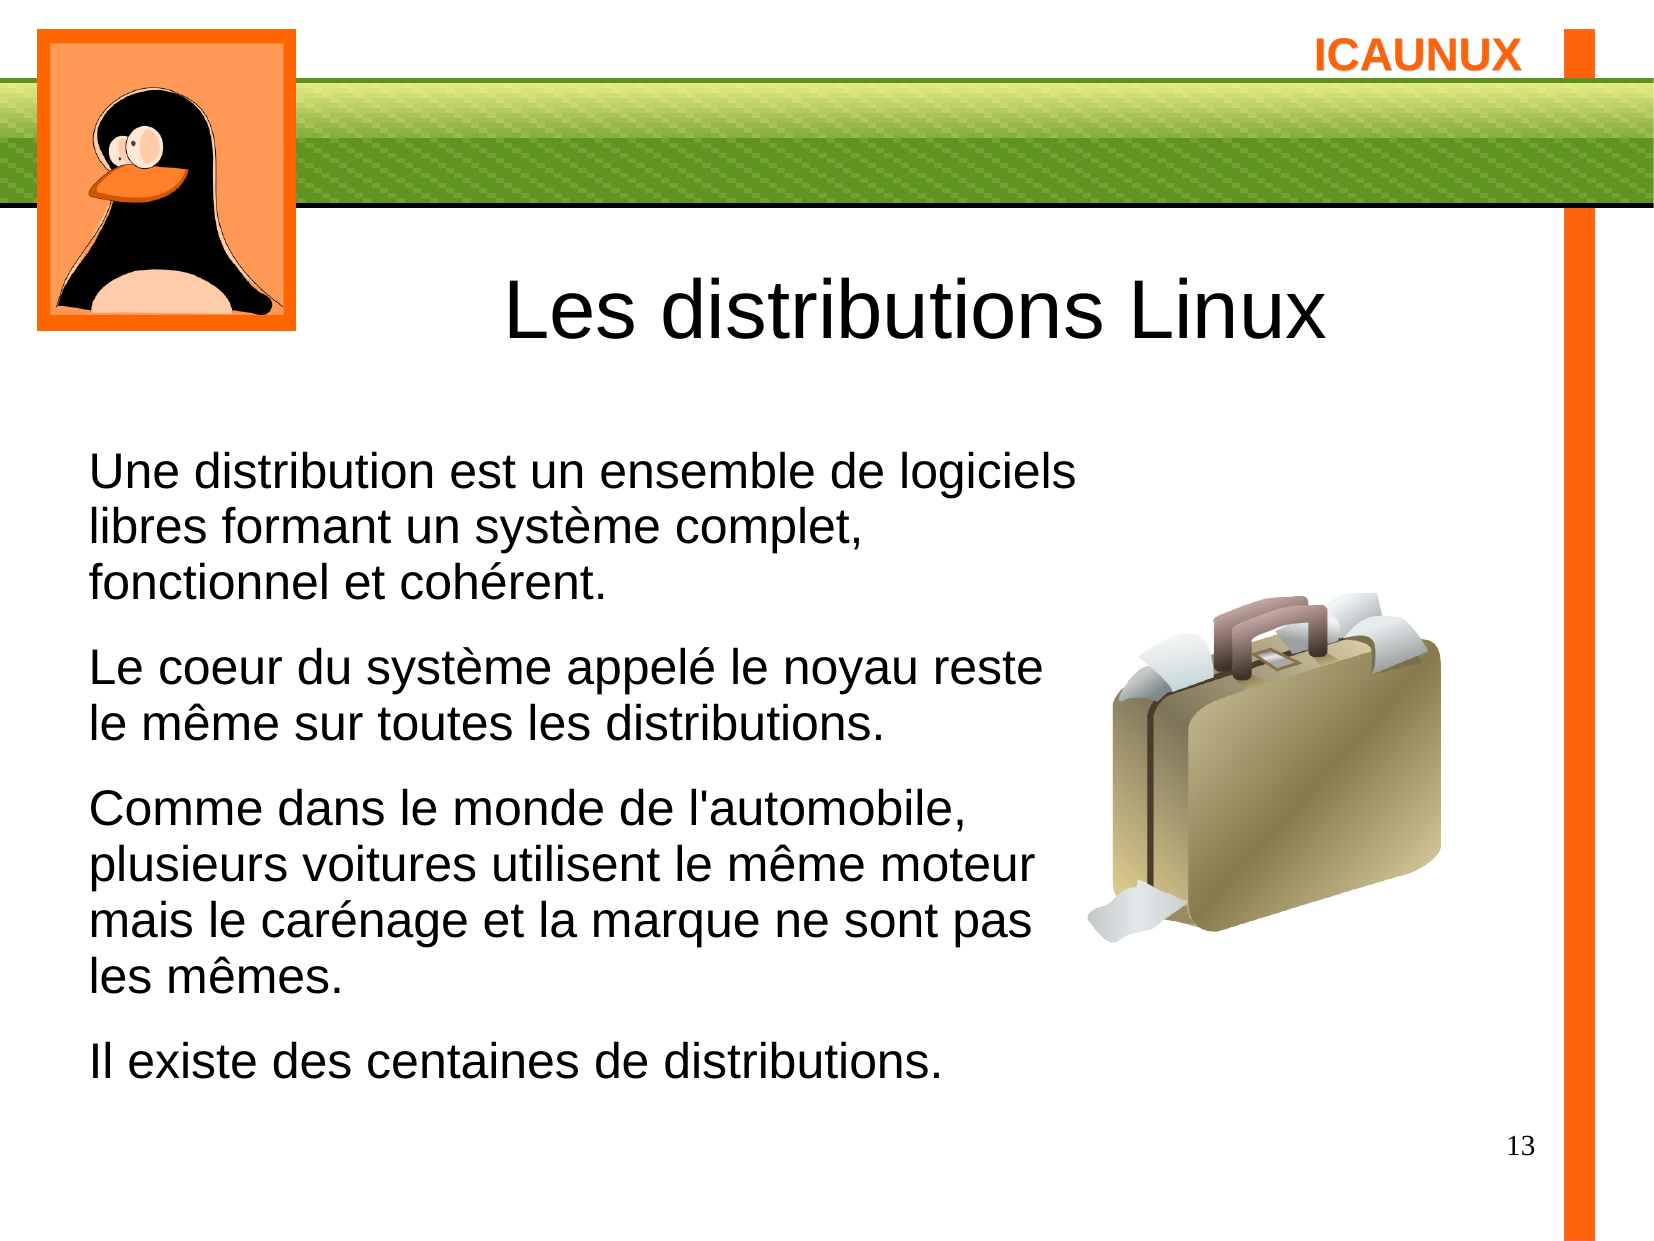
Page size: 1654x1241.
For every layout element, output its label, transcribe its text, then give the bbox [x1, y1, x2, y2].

list Une distribution est un ensemble de logiciels libres formant un système complet, fonctionnel et cohérent. Le coeur du système appelé le noyau reste le même sur toutes les distributions. Comme dans le monde de l'automobile, plusieurs voitures utilisent le même moteur mais le carénage et la marque ne sont pas les mêmes. Il existe des centaines de distributions. [88, 442, 1093, 1094]
title Les distributions Linux [324, 235, 1506, 384]
picture [0, 29, 1654, 331]
picture [1068, 590, 1453, 945]
